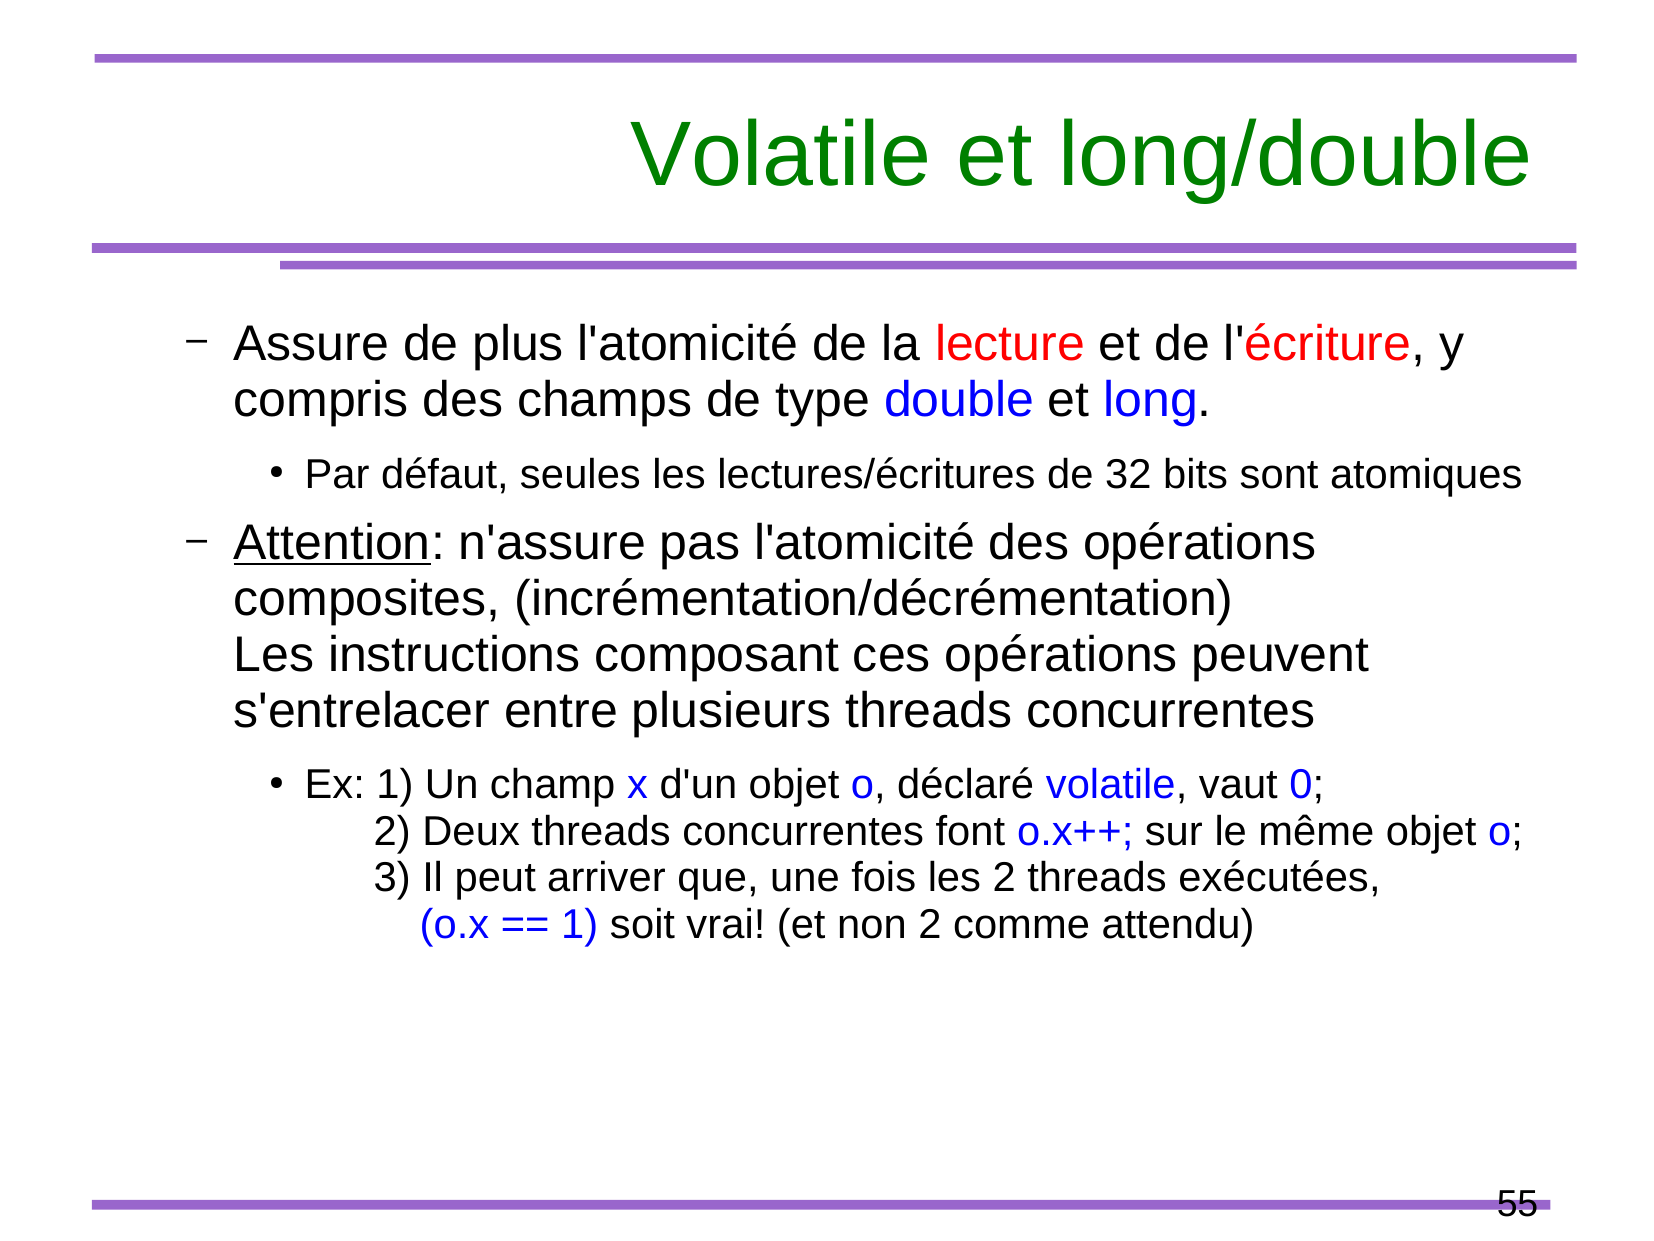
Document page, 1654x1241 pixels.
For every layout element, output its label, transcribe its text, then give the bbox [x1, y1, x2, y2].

list Assure de plus l'atomicité de la lecture et de l'écriture, y compris des champs de type double et long. Par défaut, seules les lectures/écritures de 32 bits sont atomiques Attention: n'assure pas l'atomicité des opérations composites, (incrémentation/décrémentation) Les instructions composant ces opérations peuvent s'entrelacer entre plusieurs threads concurrentes Ex: 1) Un champ x d'un objet o, déclaré volatile, vaut 0; 2) Deux threads concurrentes font o.x++; sur le même objet o; 3) Il peut arriver que, une fois les 2 threads exécutées, (o.x == 1) soit vrai! (et non 2 comme attendu) [92, 315, 1563, 1163]
title Volatile et long/double [121, 49, 1534, 257]
